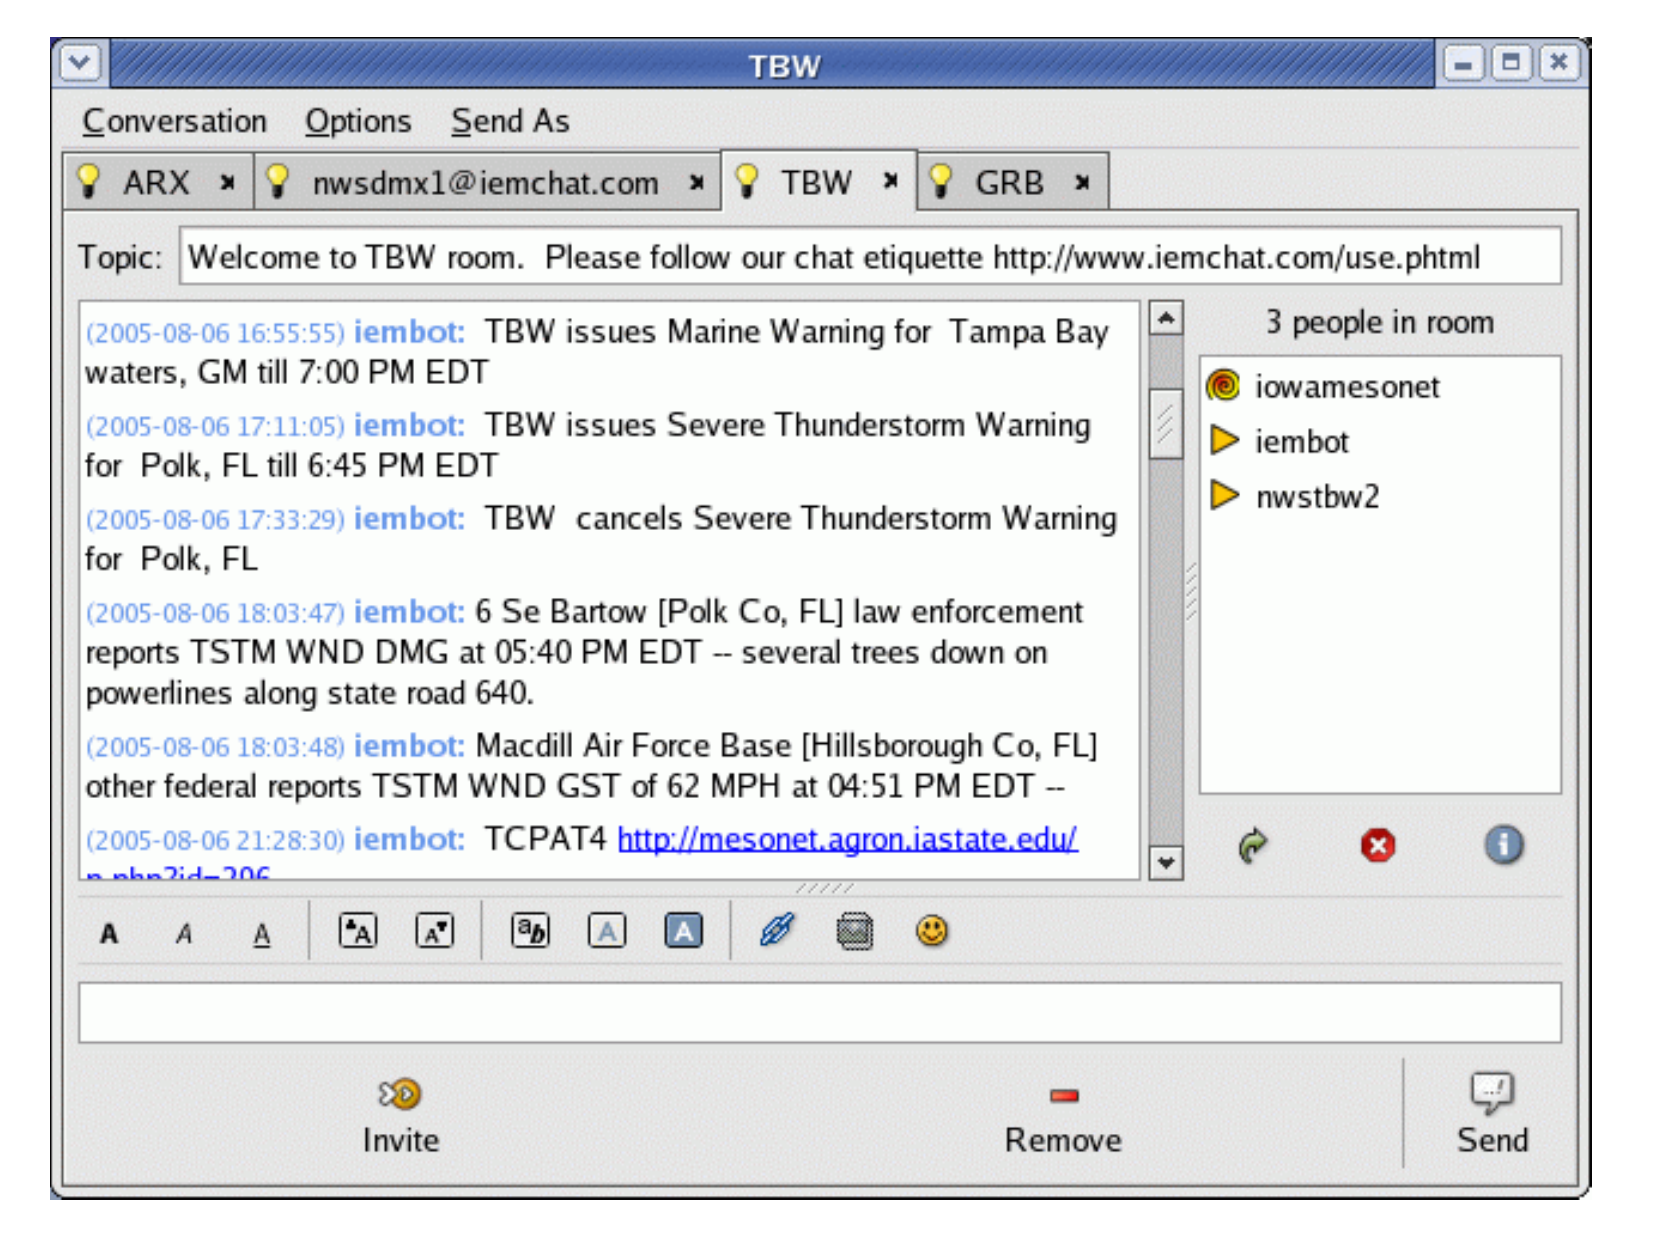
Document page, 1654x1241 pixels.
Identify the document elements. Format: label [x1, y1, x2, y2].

picture [50, 37, 1592, 1201]
